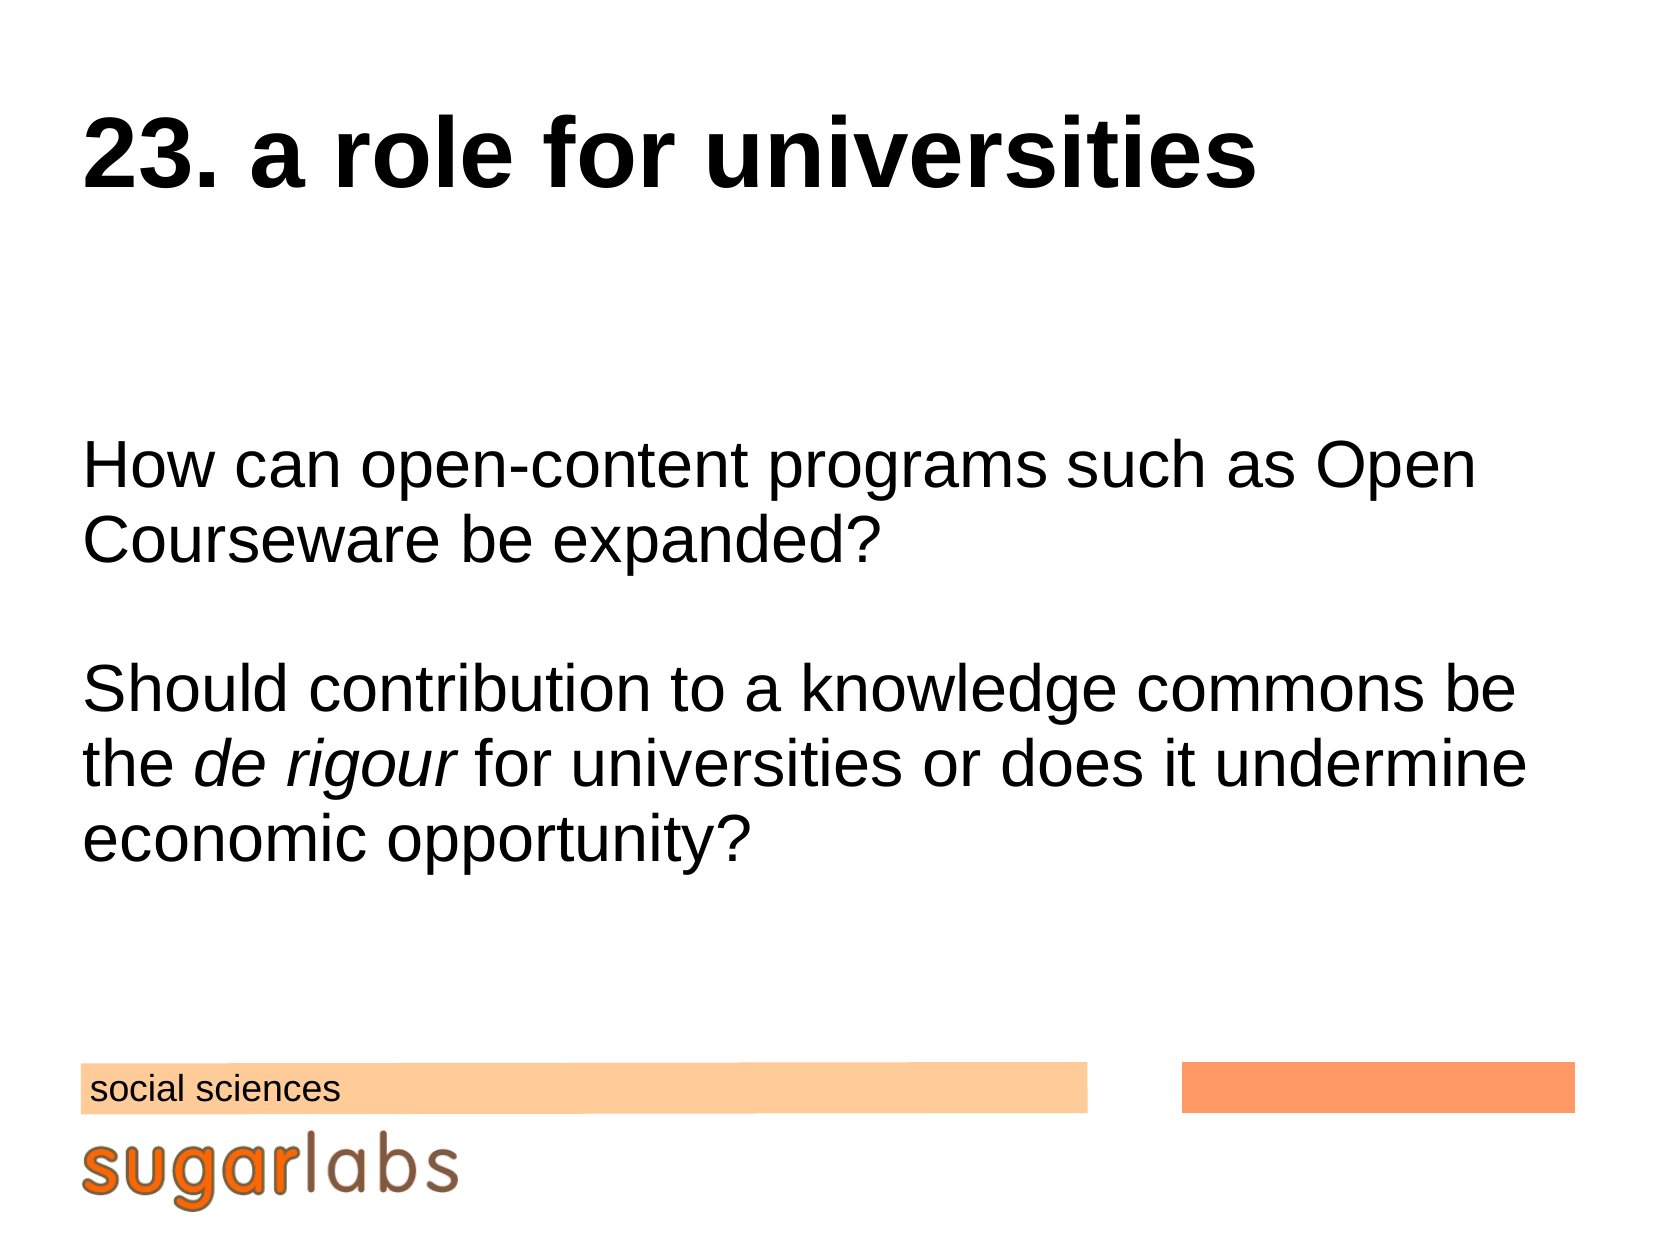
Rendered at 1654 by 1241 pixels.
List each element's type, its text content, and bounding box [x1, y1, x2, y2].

picture [82, 1130, 458, 1212]
subtitle How can open-content programs such as Open Courseware be expanded? Should contribution to a knowledge commons be the de rigour for universities or does it undermine economic opportunity? [82, 290, 1571, 1013]
text_box social sciences [75, 1060, 938, 1122]
title 23. a role for universities [82, 49, 1571, 257]
